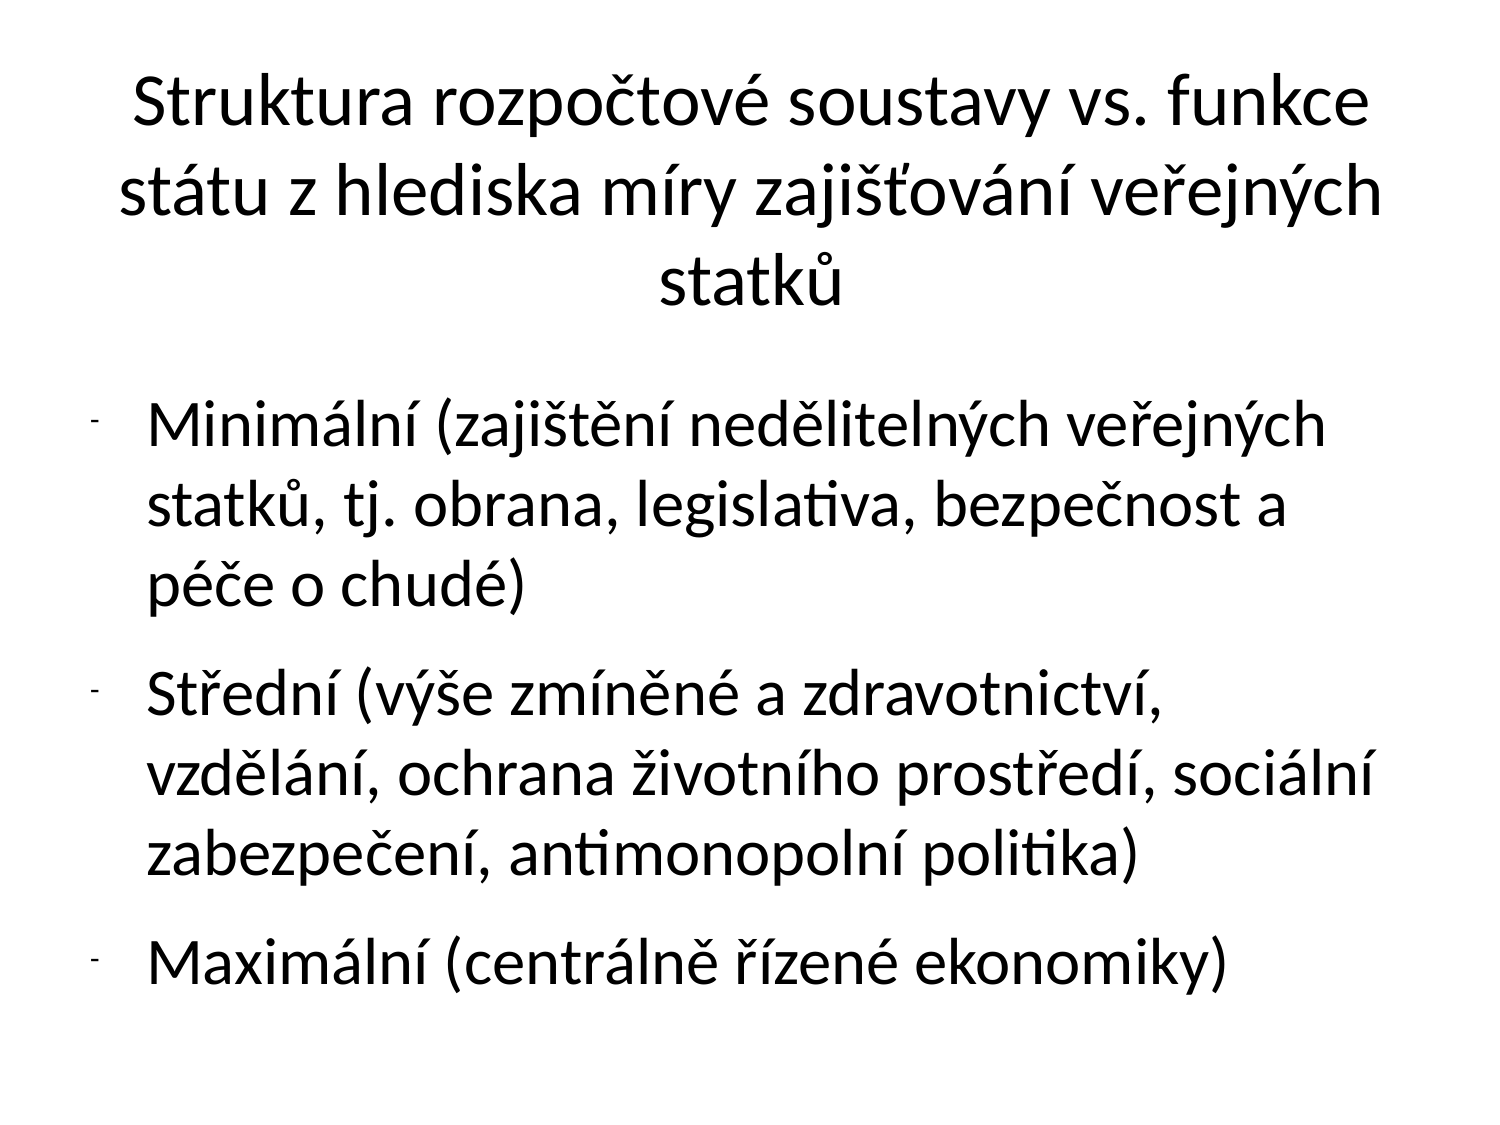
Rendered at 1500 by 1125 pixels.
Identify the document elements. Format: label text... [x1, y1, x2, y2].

list Minimální (zajištění nedělitelných veřejných statků, tj. obrana, legislativa, bezpečnost a péče o chudé) Střední (výše zmíněné a zdravotnictví, vzdělání, ochrana životního prostředí, sociální zabezpečení, antimonopolní politika) Maximální (centrálně řízené ekonomiky) [75, 262, 1425, 1005]
title Struktura rozpočtové soustavy vs. funkce státu z hlediska míry zajišťování veřejných statků [76, 42, 1427, 231]
